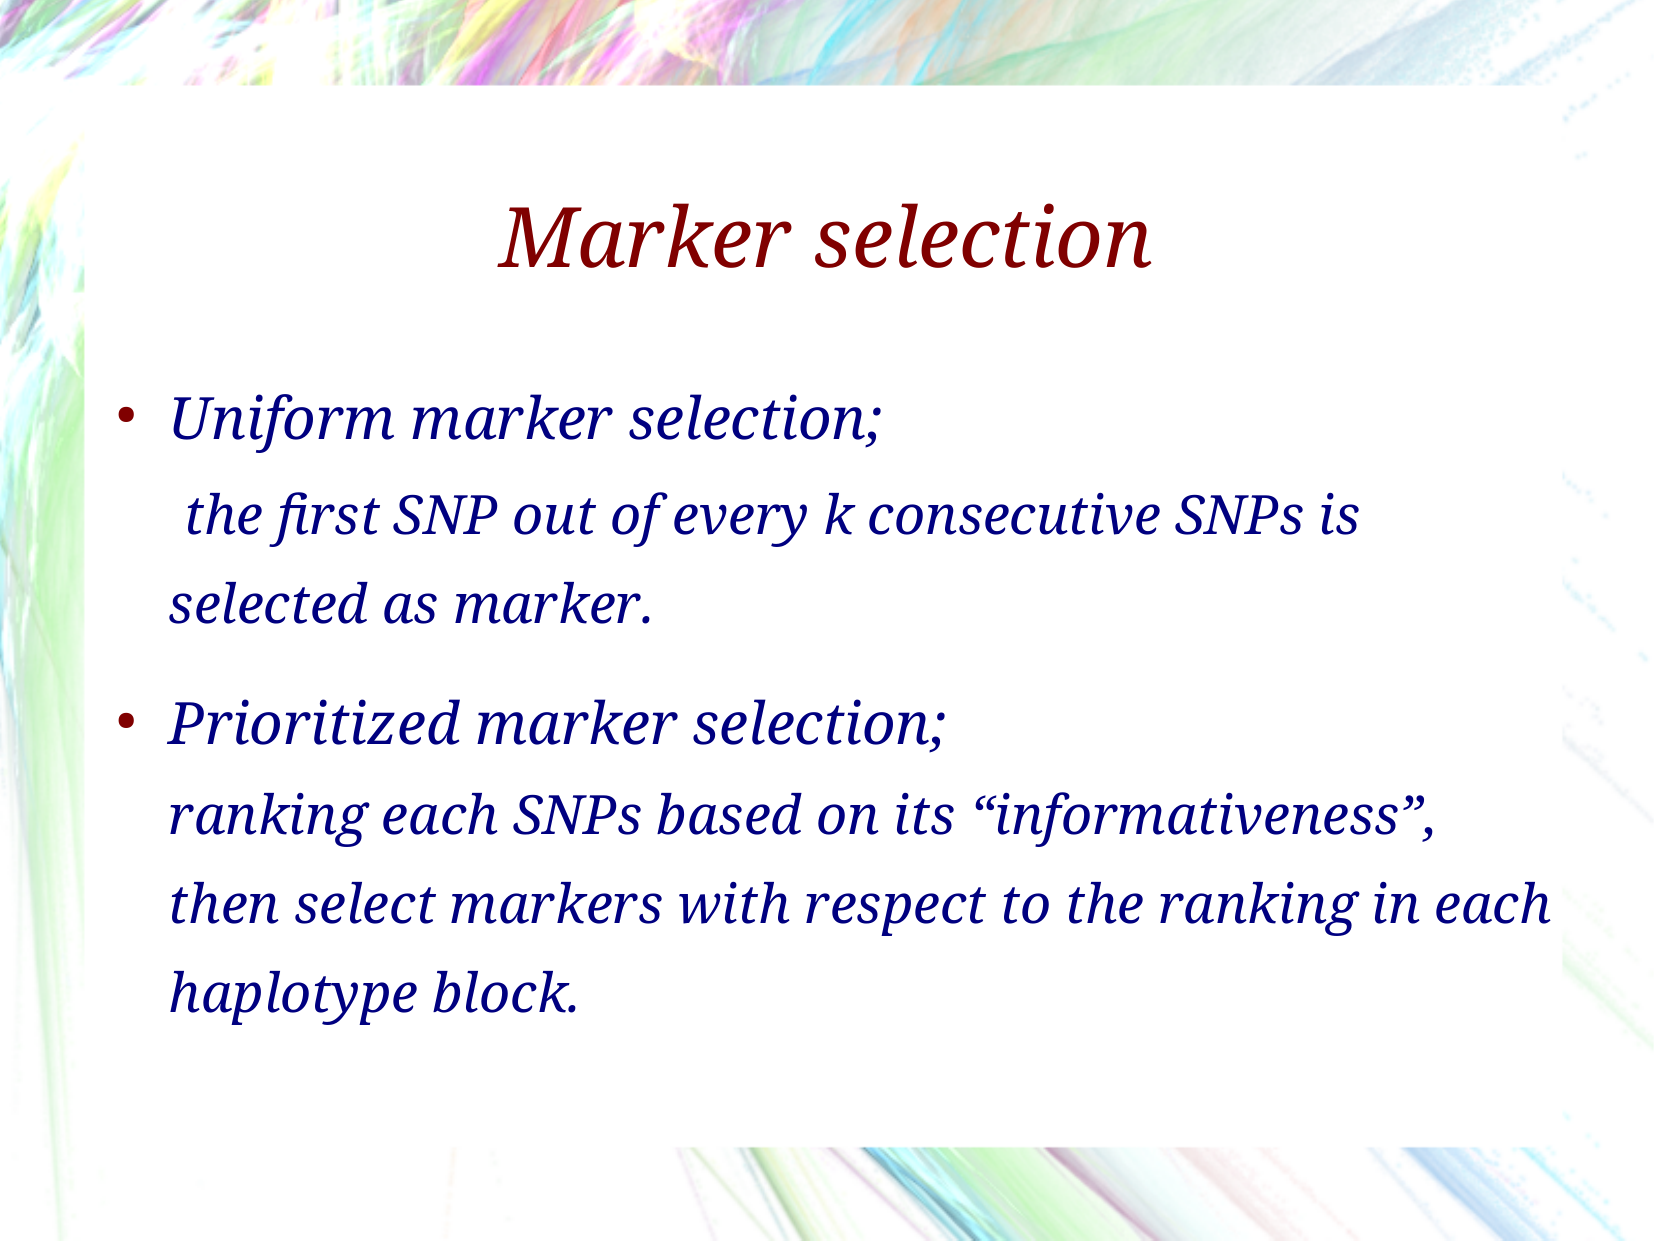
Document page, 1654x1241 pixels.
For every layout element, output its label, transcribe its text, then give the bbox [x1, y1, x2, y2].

list Uniform marker selection; the first SNP out of every k consecutive SNPs is selected as marker. Prioritized marker selection; ranking each SNPs based on its “informativeness”, then select markers with respect to the ranking in each haplotype block. [98, 361, 1556, 907]
title Marker selection [82, 139, 1571, 332]
picture [0, 0, 1654, 1241]
